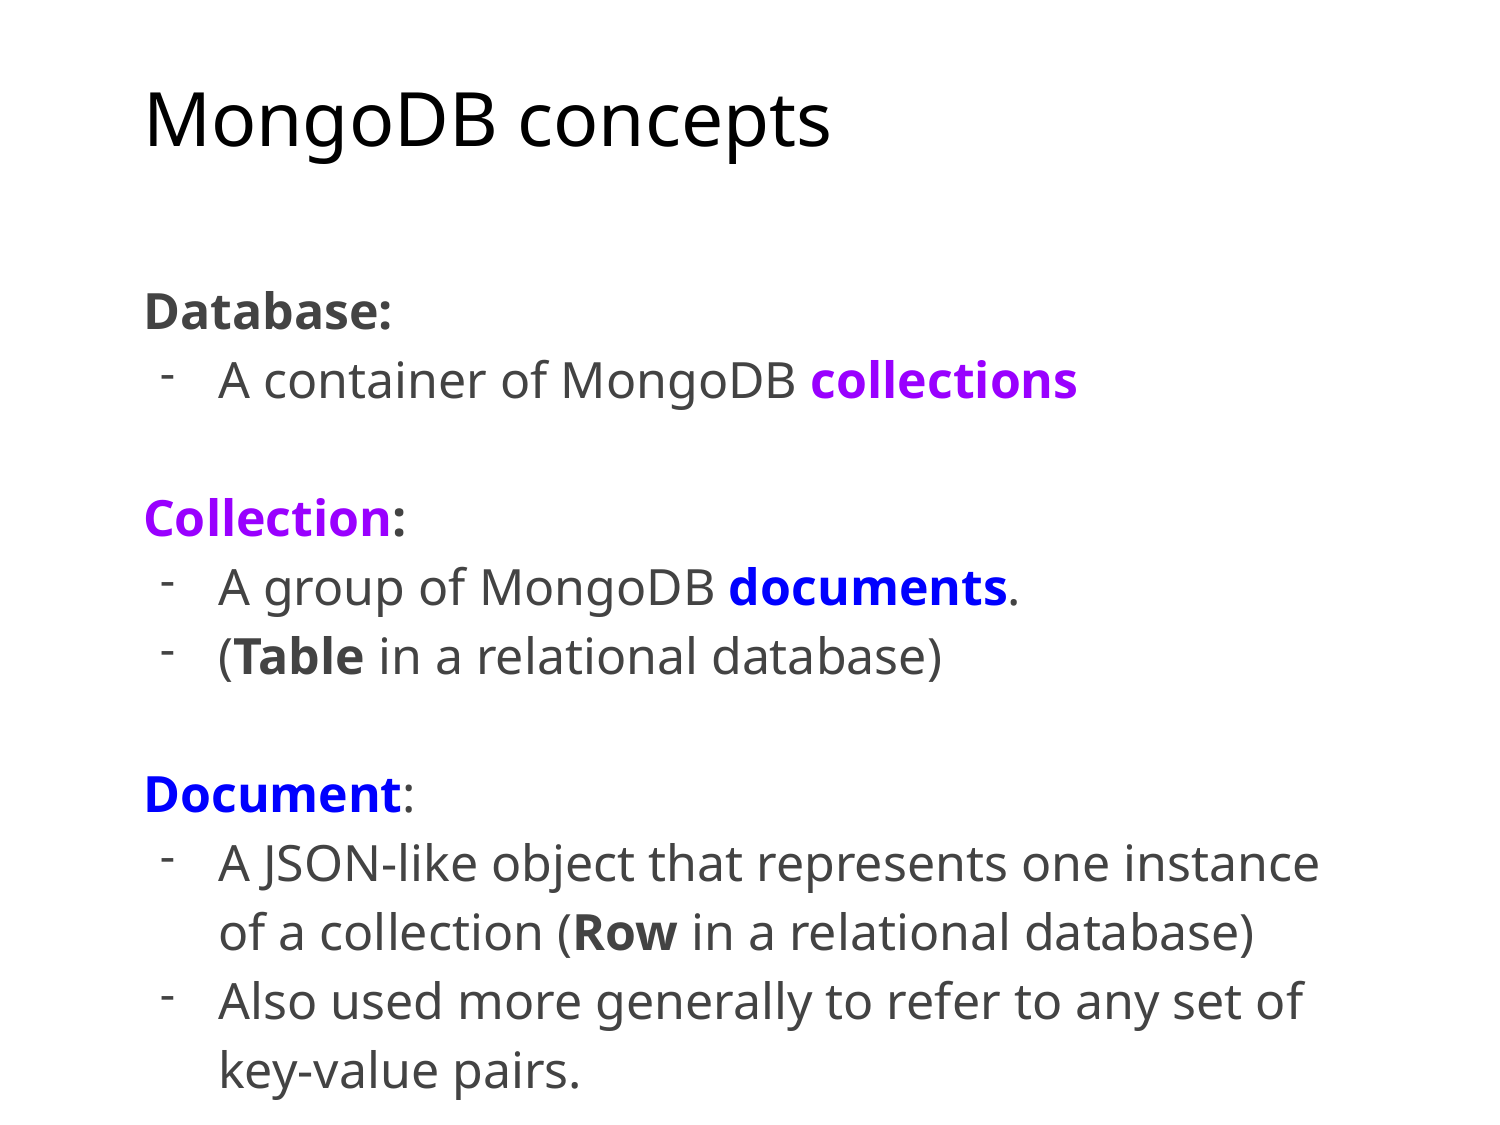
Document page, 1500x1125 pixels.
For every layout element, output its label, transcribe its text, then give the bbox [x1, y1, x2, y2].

title MongoDB concepts [128, 56, 1372, 183]
list Database: A container of MongoDB collections Collection: A group of MongoDB documents. (Table in a relational database) Document: A JSON-like object that represents one instance of a collection (Row in a relational database) Also used more generally to refer to any set of key-value pairs. [128, 255, 1372, 1004]
